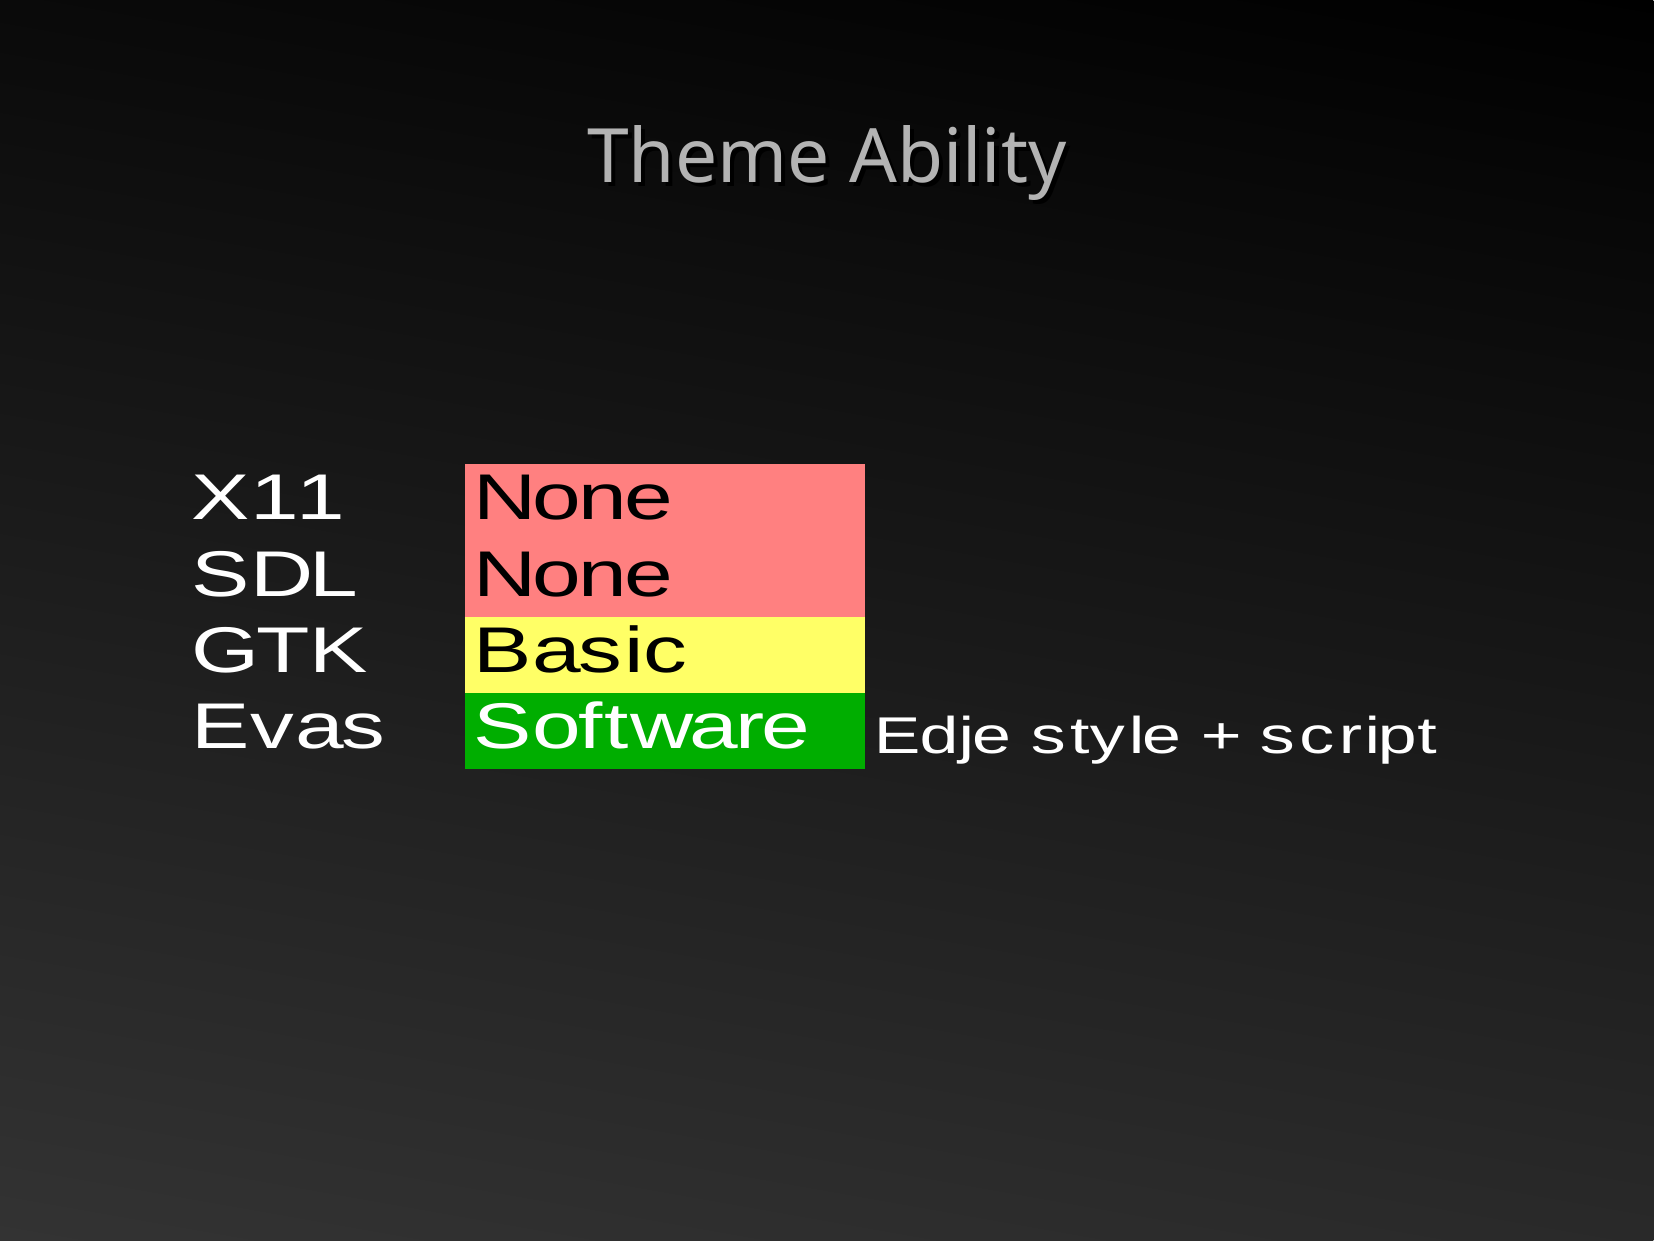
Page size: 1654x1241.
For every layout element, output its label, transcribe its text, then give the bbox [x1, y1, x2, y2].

chart [182, 464, 1471, 776]
title Theme Ability [82, 49, 1571, 257]
